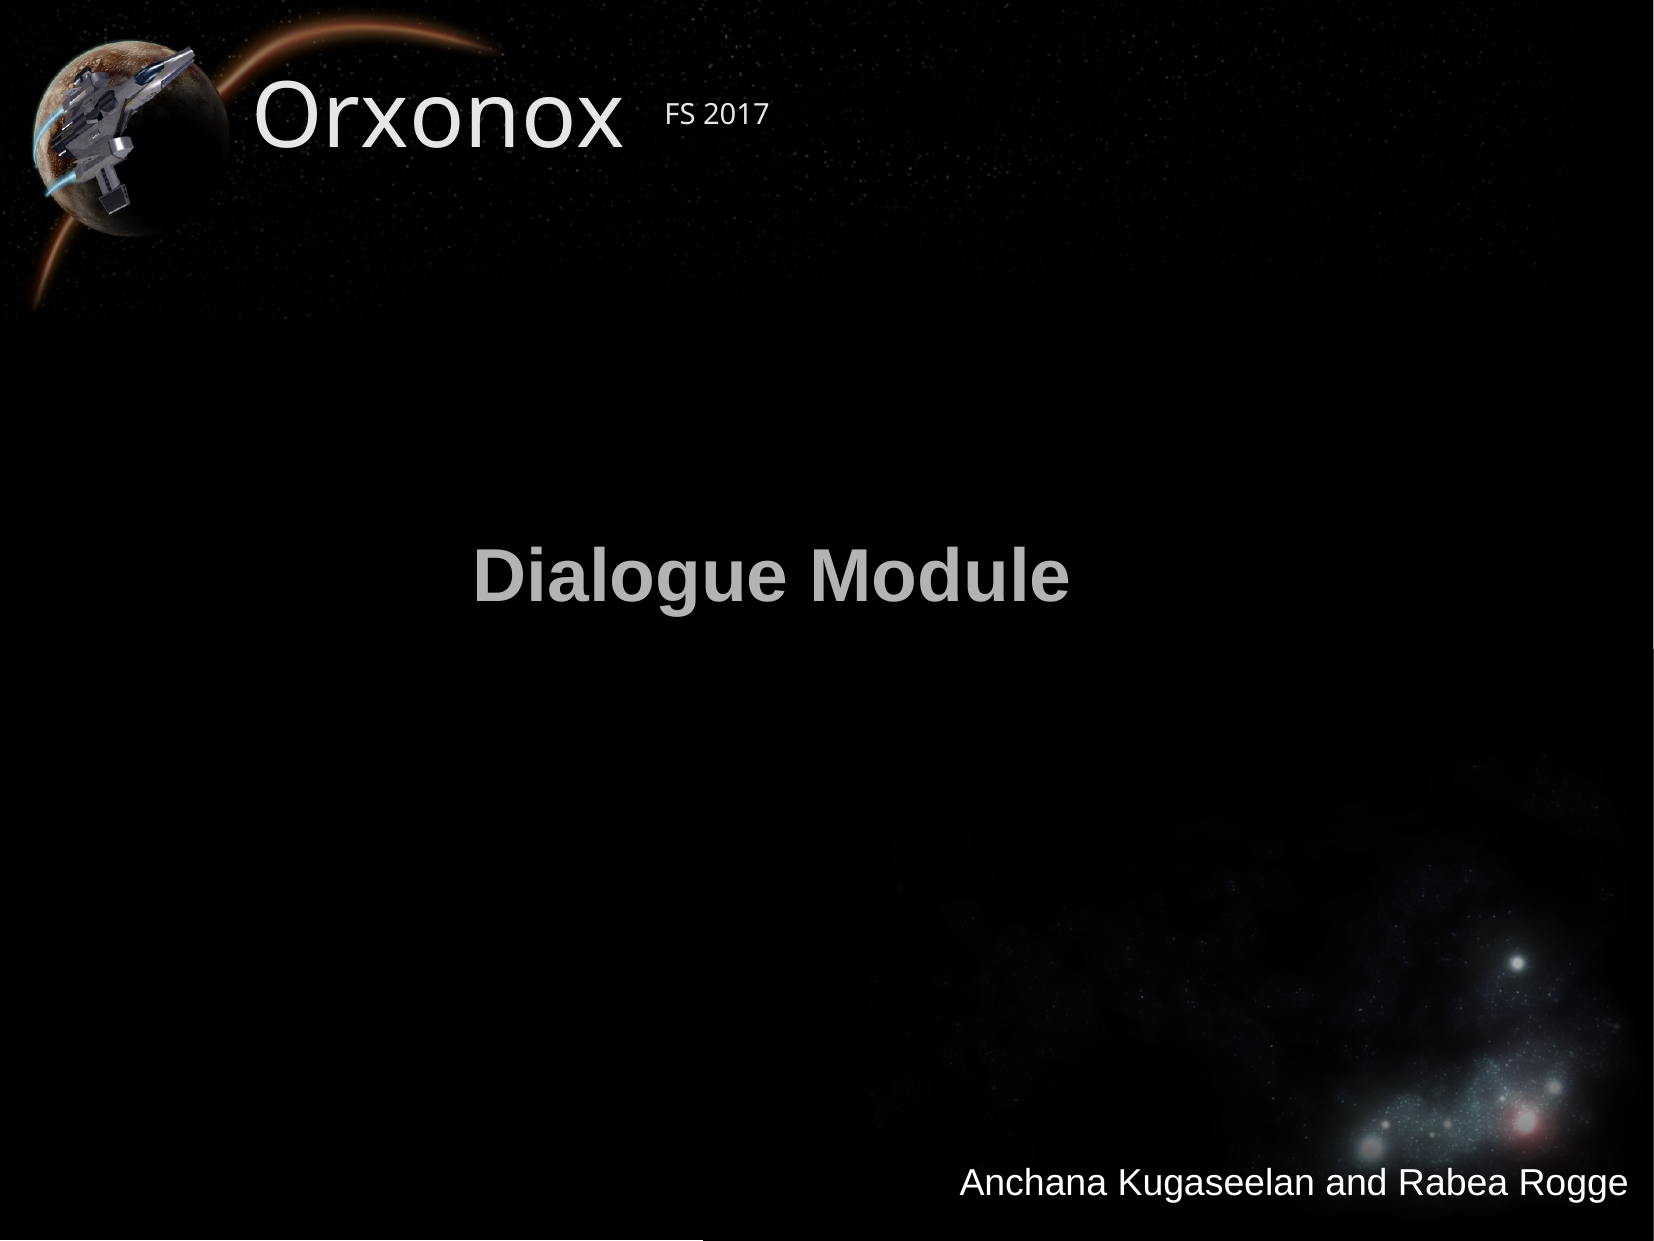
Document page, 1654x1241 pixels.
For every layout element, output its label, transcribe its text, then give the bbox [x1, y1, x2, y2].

title Dialogue Module [472, 442, 1241, 709]
text_box Anchana Kugaseelan and Rabea Rogge [944, 1153, 1654, 1211]
picture [703, 649, 1654, 1241]
picture [0, 0, 1607, 443]
